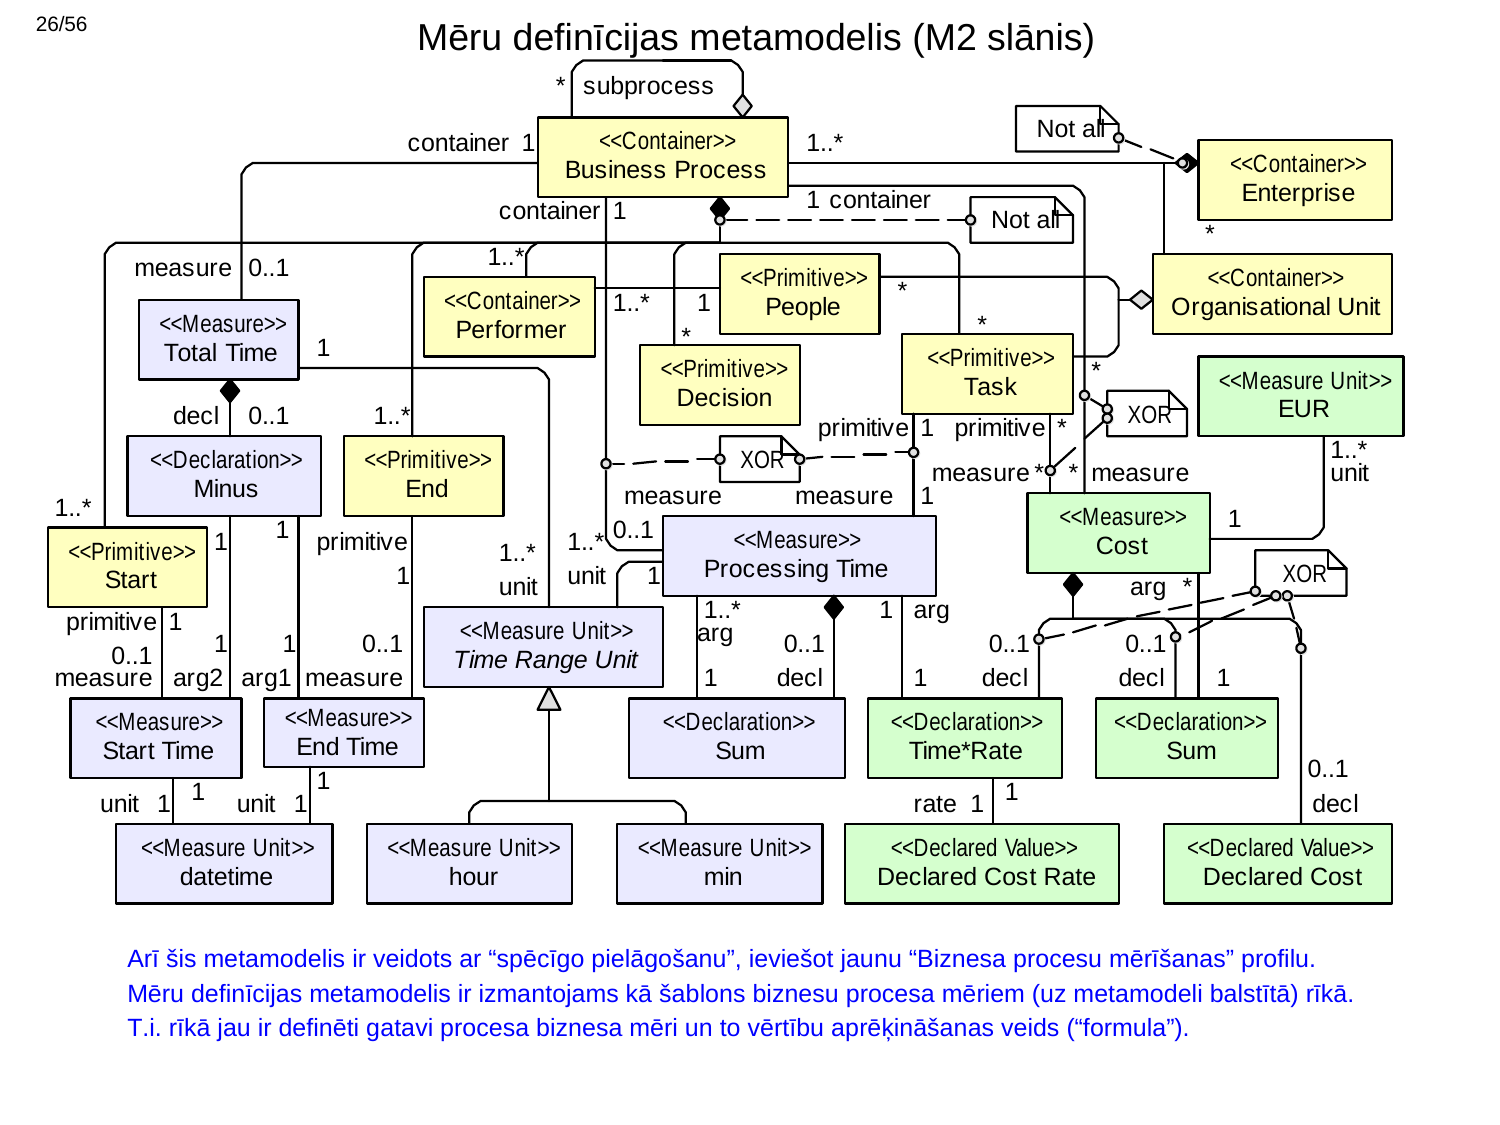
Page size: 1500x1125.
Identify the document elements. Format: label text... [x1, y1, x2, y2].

title Mēru definīcijas metamodelis (M2 slānis) [62, 7, 1450, 68]
picture [24, 26, 1438, 938]
list Arī šis metamodelis ir veidots ar “spēcīgo pielāgošanu”, ieviešot jaunu “Biznesa procesu mērīšanas” profilu. Mēru definīcijas metamodelis ir izmantojams kā šablons biznesu procesa mēriem (uz metamodeli balstītā) rīkā. T.i. rīkā jau ir definēti gatavi procesa biznesa mēri un to vērtību aprēķināšanas veids (“formula”). [112, 937, 1388, 1076]
